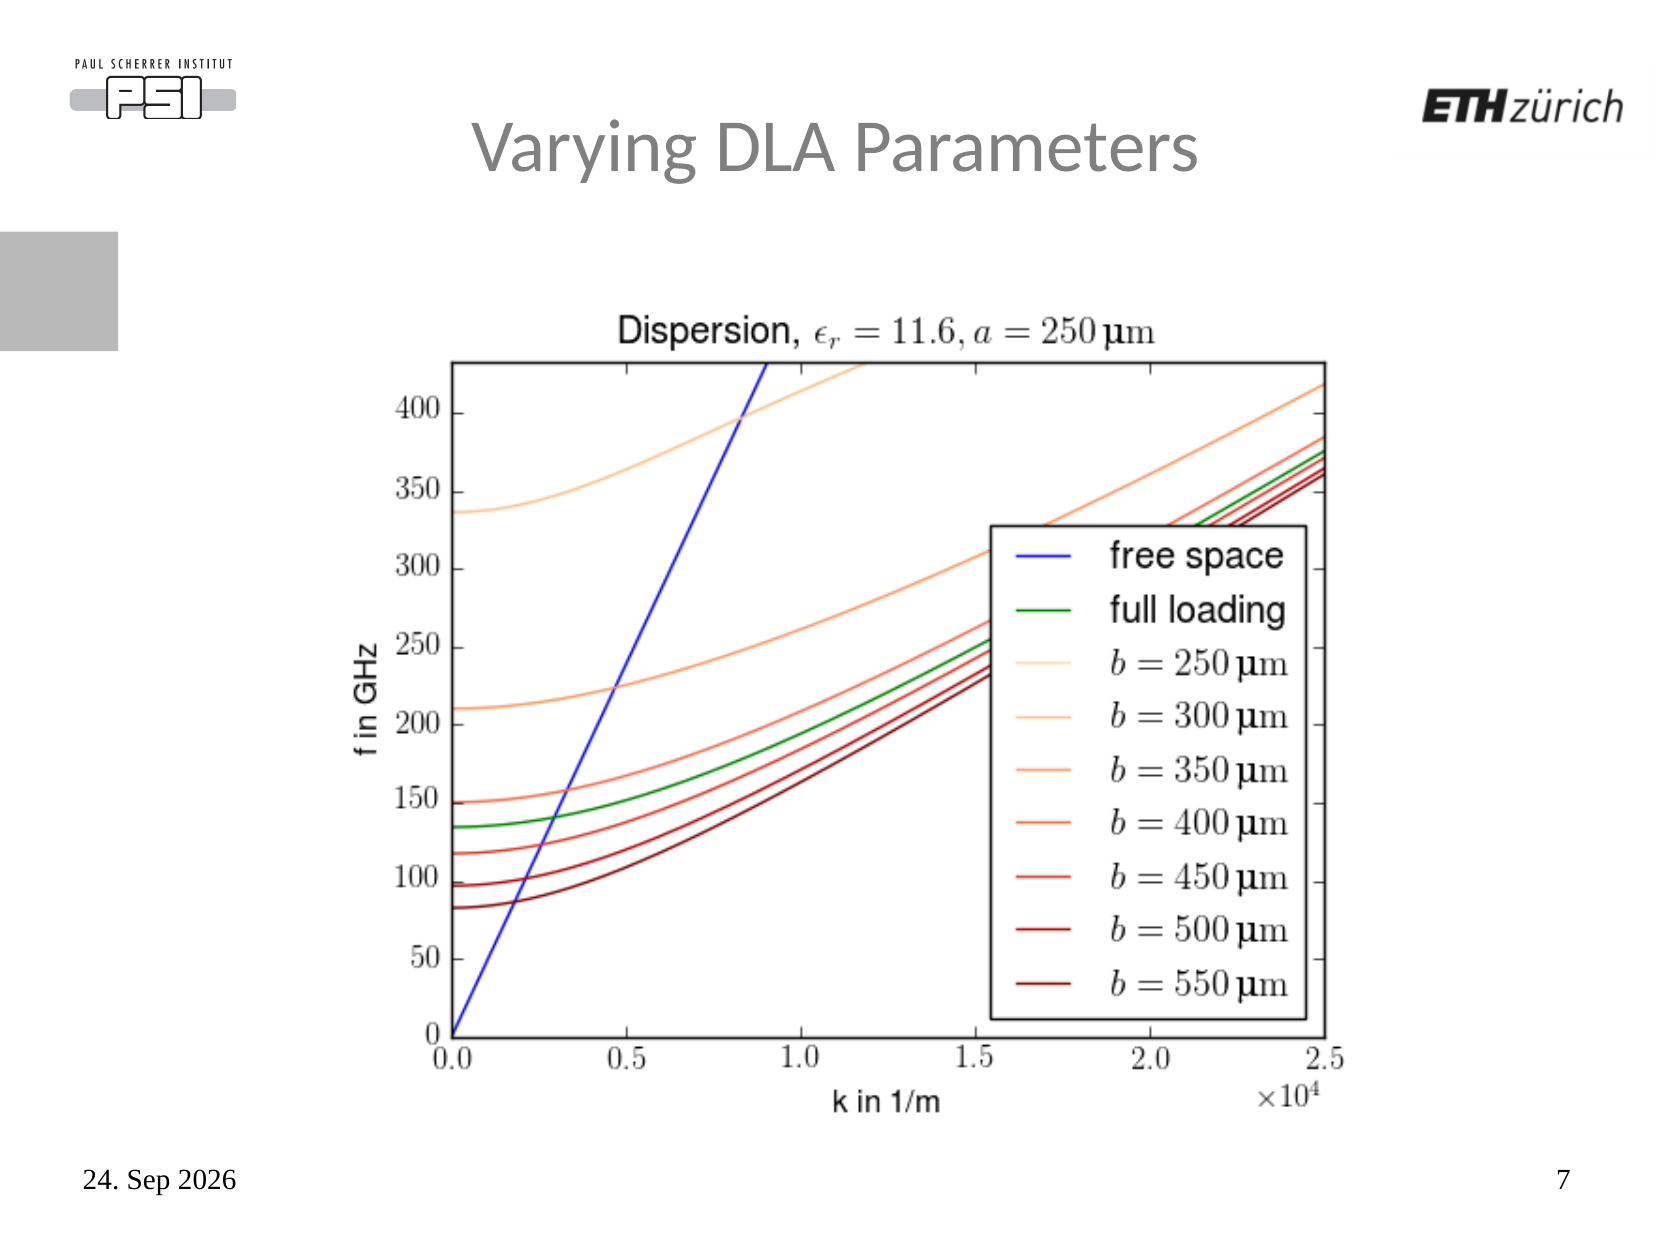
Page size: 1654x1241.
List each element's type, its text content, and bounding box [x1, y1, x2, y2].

title Varying DLA Parameters [265, 49, 1406, 257]
picture [1406, 59, 1654, 154]
picture [311, 278, 1437, 1123]
